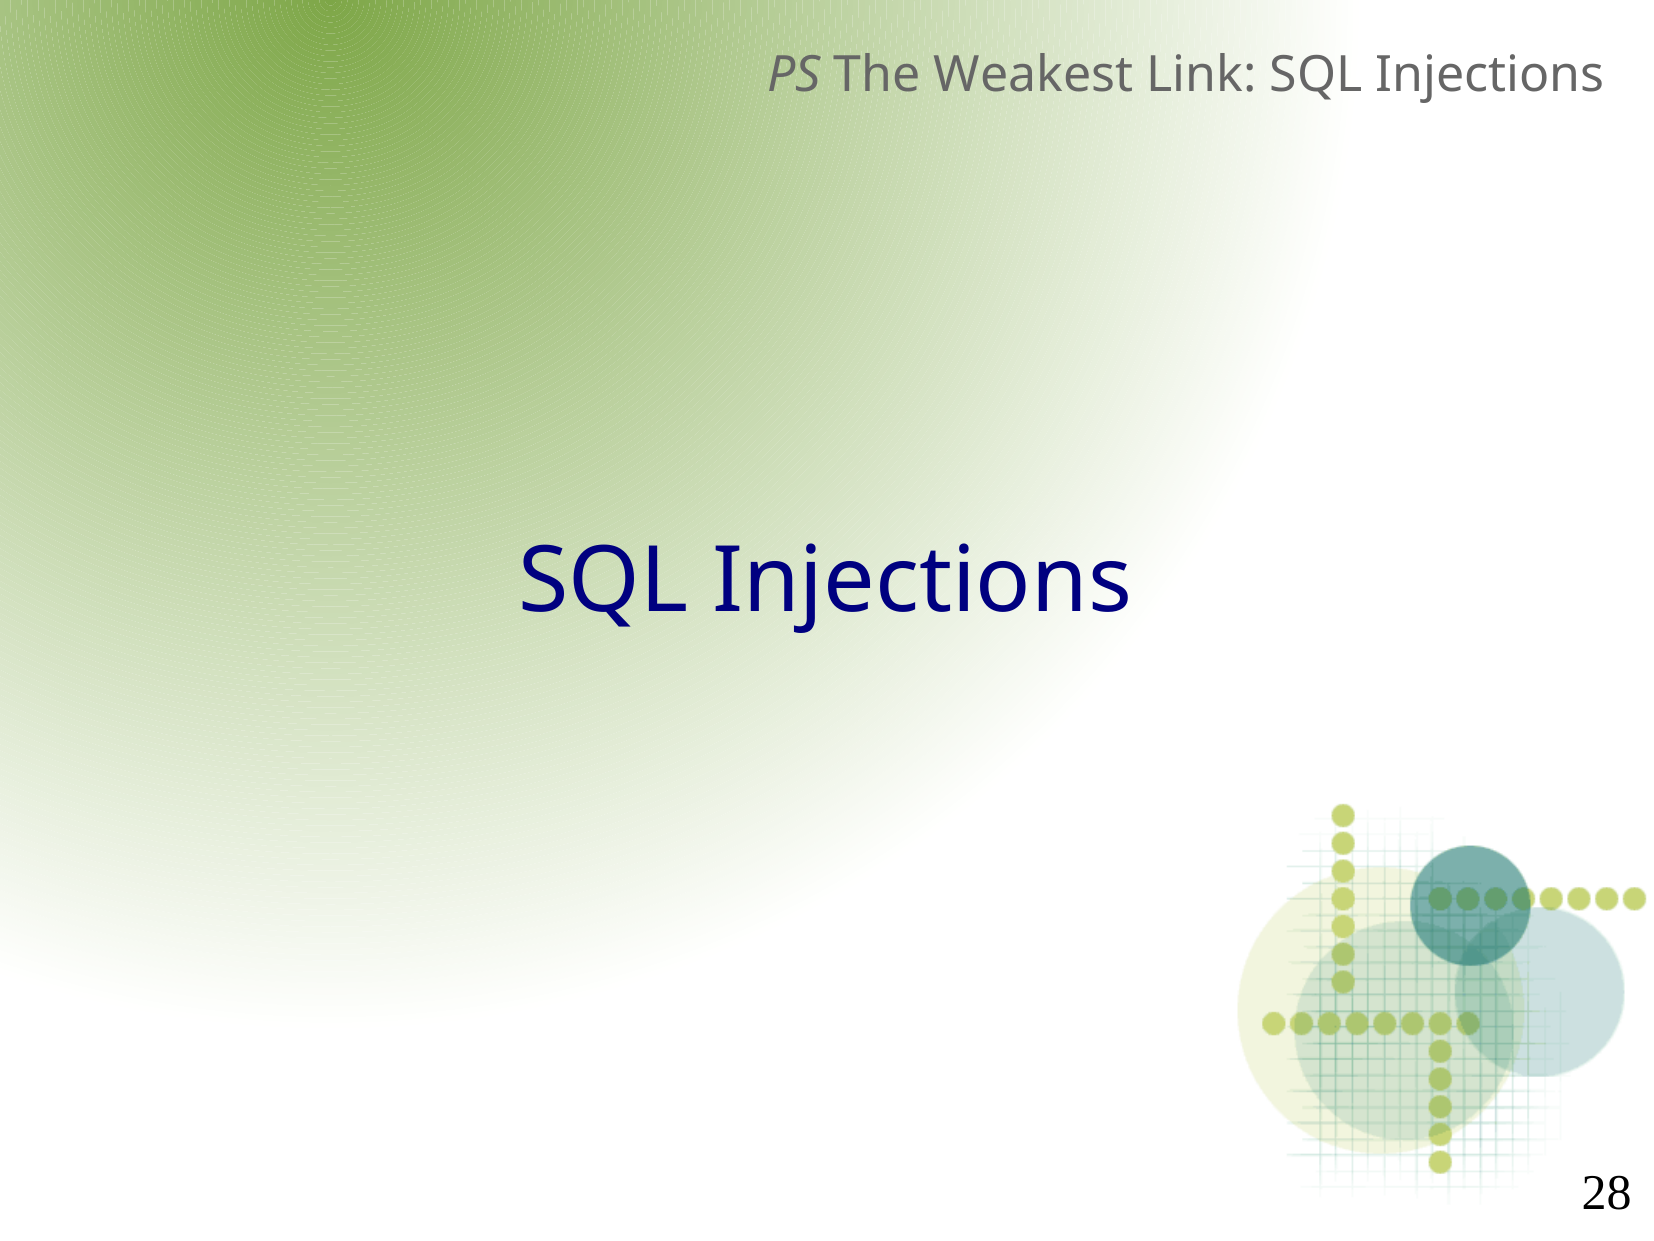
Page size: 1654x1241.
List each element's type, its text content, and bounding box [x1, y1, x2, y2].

picture [1224, 792, 1654, 1211]
title SQL Injections [119, 472, 1532, 680]
